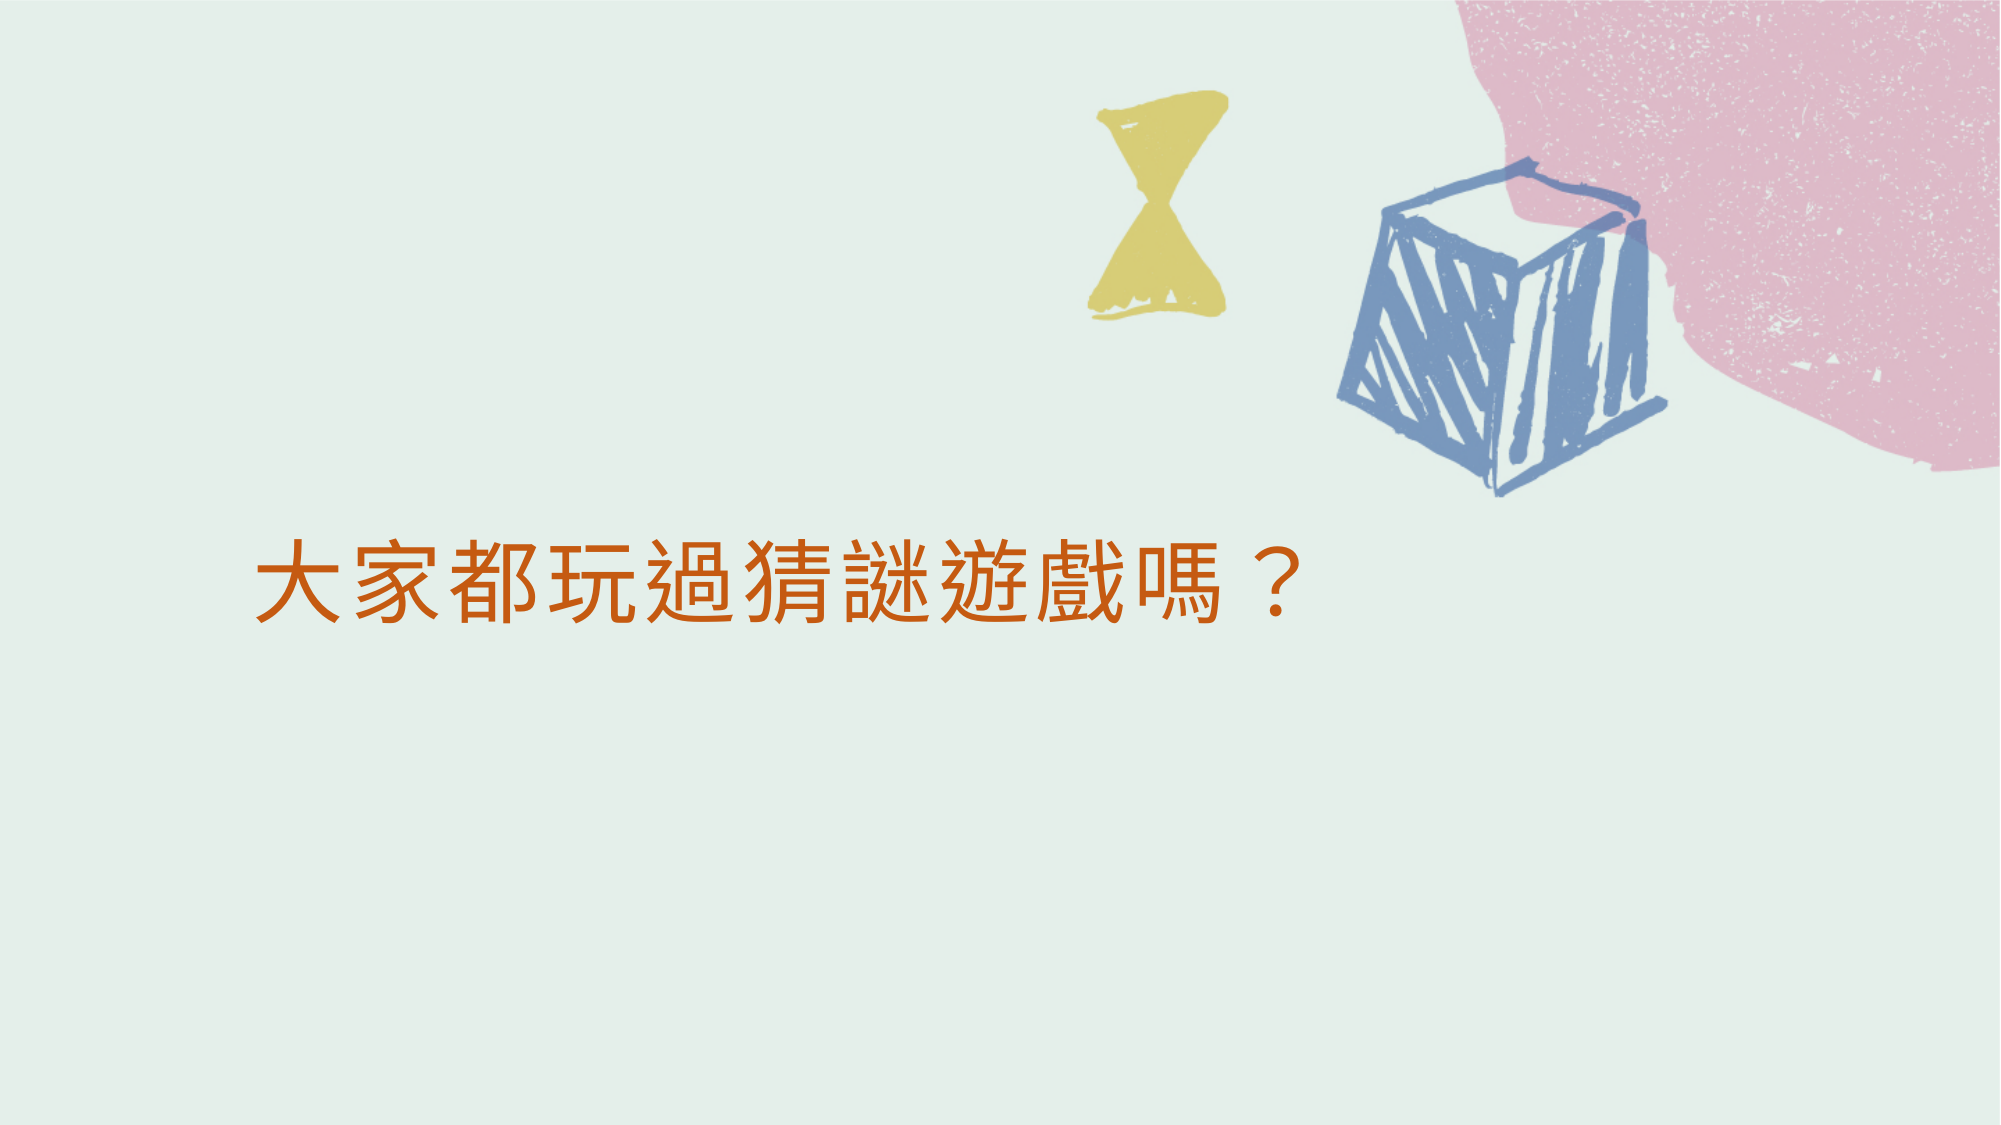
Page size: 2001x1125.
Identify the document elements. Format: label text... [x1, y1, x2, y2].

picture [0, 0, 2000, 1125]
title 大家都玩過猜謎遊戲嗎？ [237, 414, 1408, 759]
